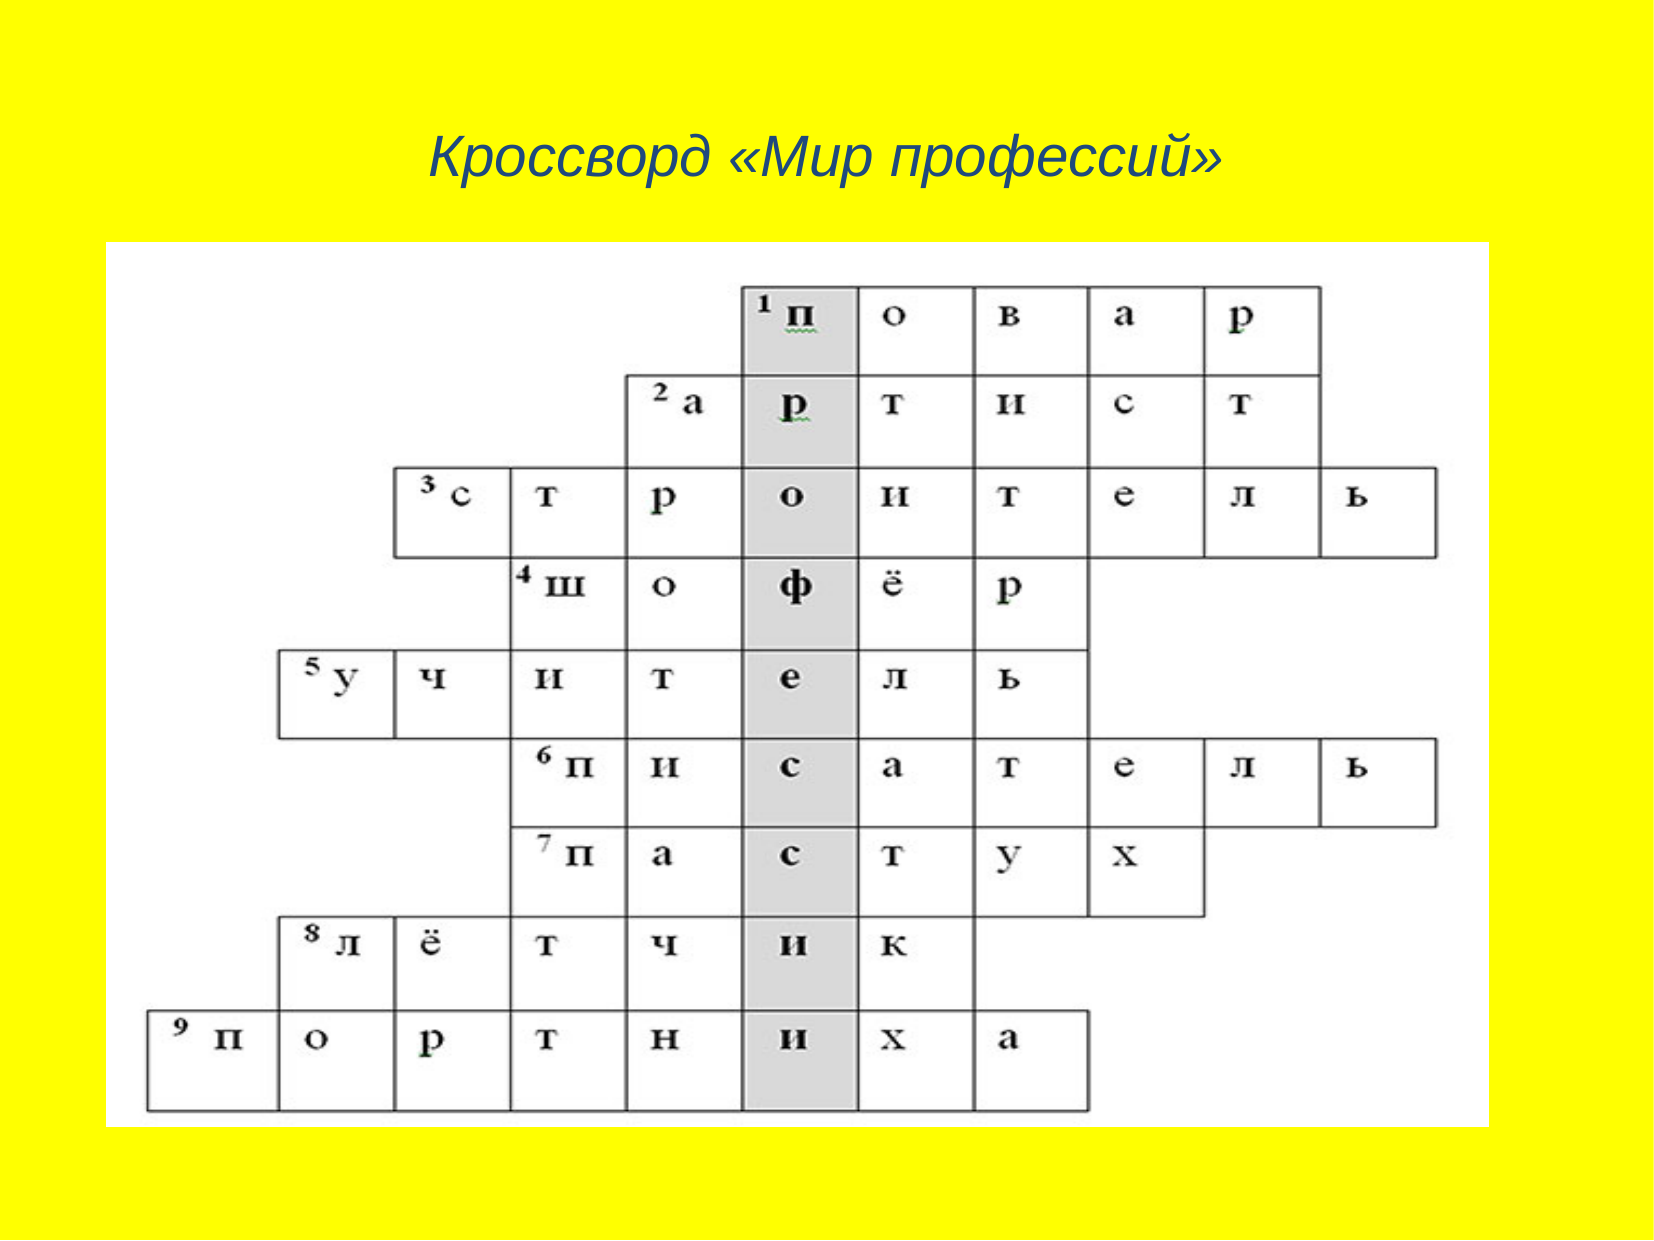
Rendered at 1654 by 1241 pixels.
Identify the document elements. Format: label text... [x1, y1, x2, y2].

title Кроссворд «Мир профессий» [82, 49, 1571, 257]
picture [106, 242, 1489, 1127]
